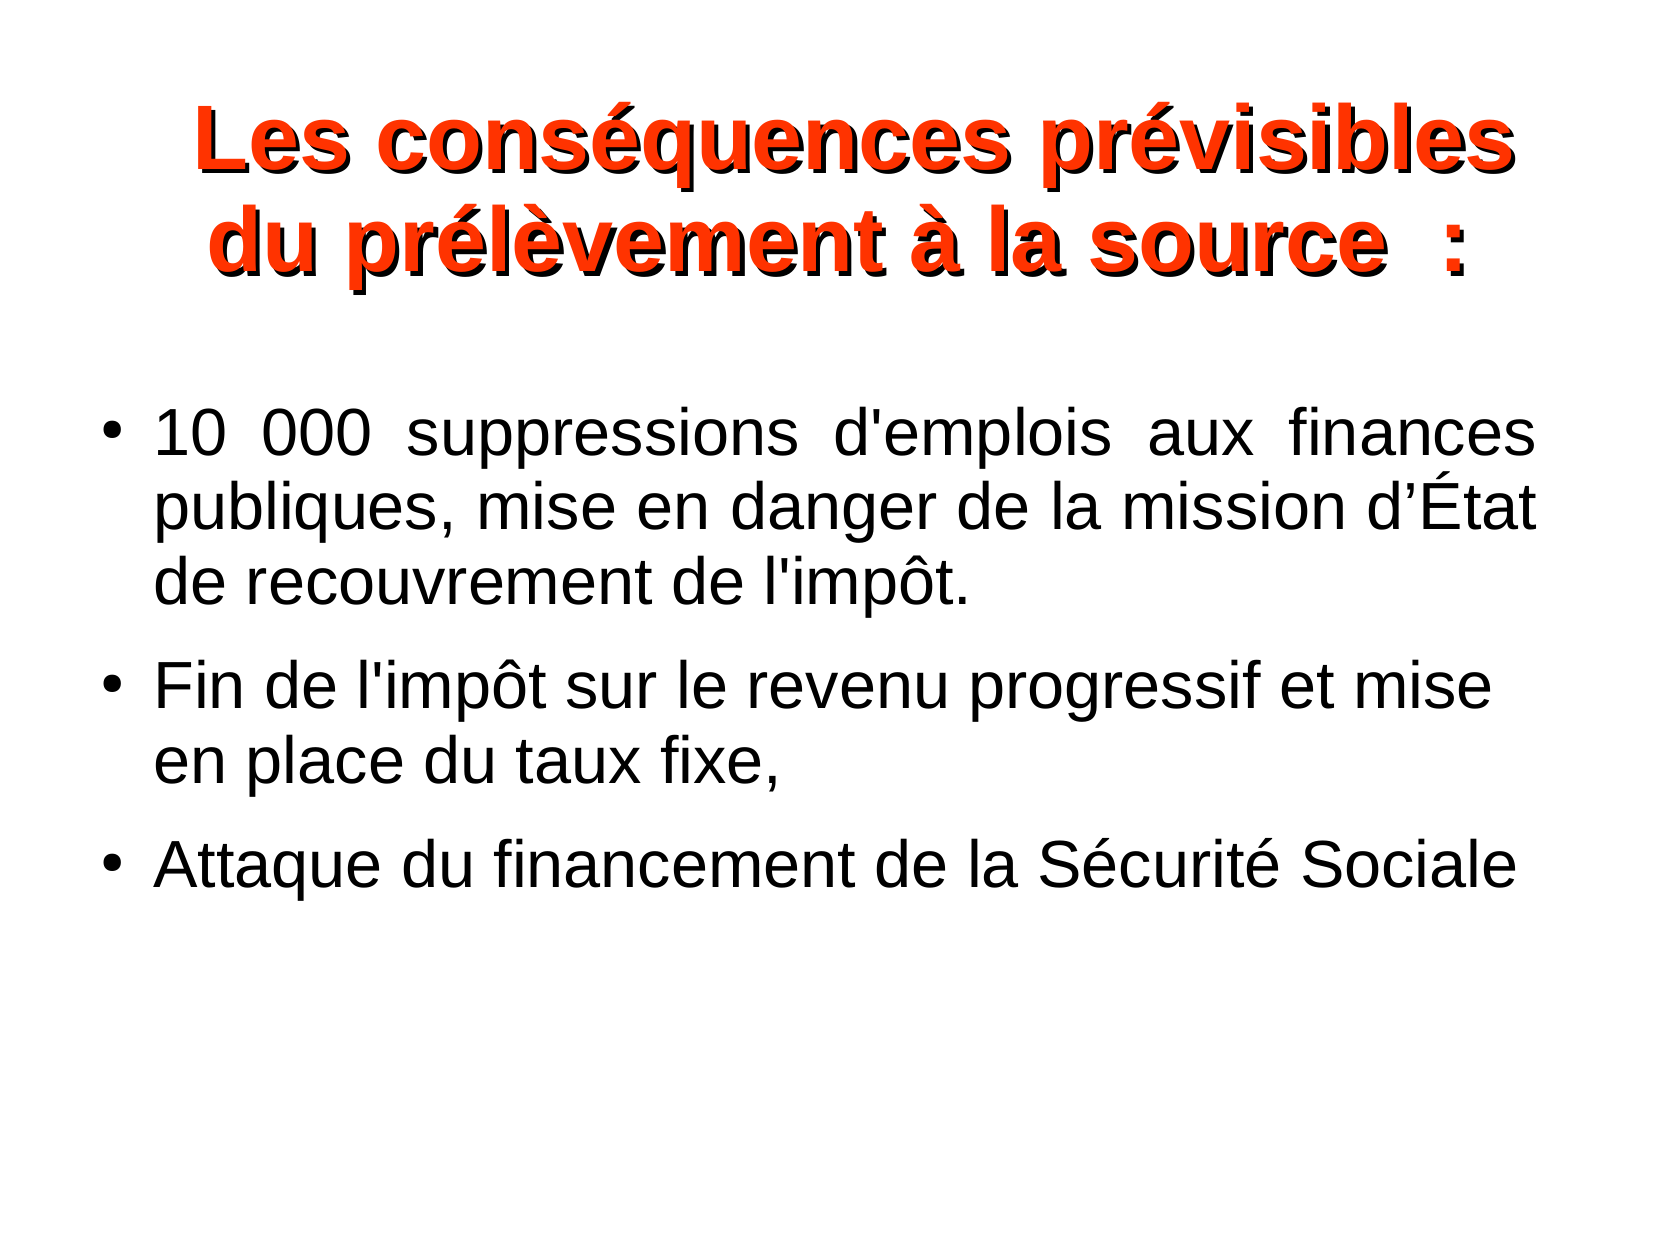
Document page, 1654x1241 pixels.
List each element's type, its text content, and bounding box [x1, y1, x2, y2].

title Les conséquences prévisibles du prélèvement à la source : [94, 23, 1583, 355]
list 10 000 suppressions d'emplois aux finances publiques, mise en danger de la mission d’État de recouvrement de l'impôt. Fin de l'impôt sur le revenu progressif et mise en place du taux fixe, Attaque du financement de la Sécurité Sociale [82, 290, 1538, 1010]
